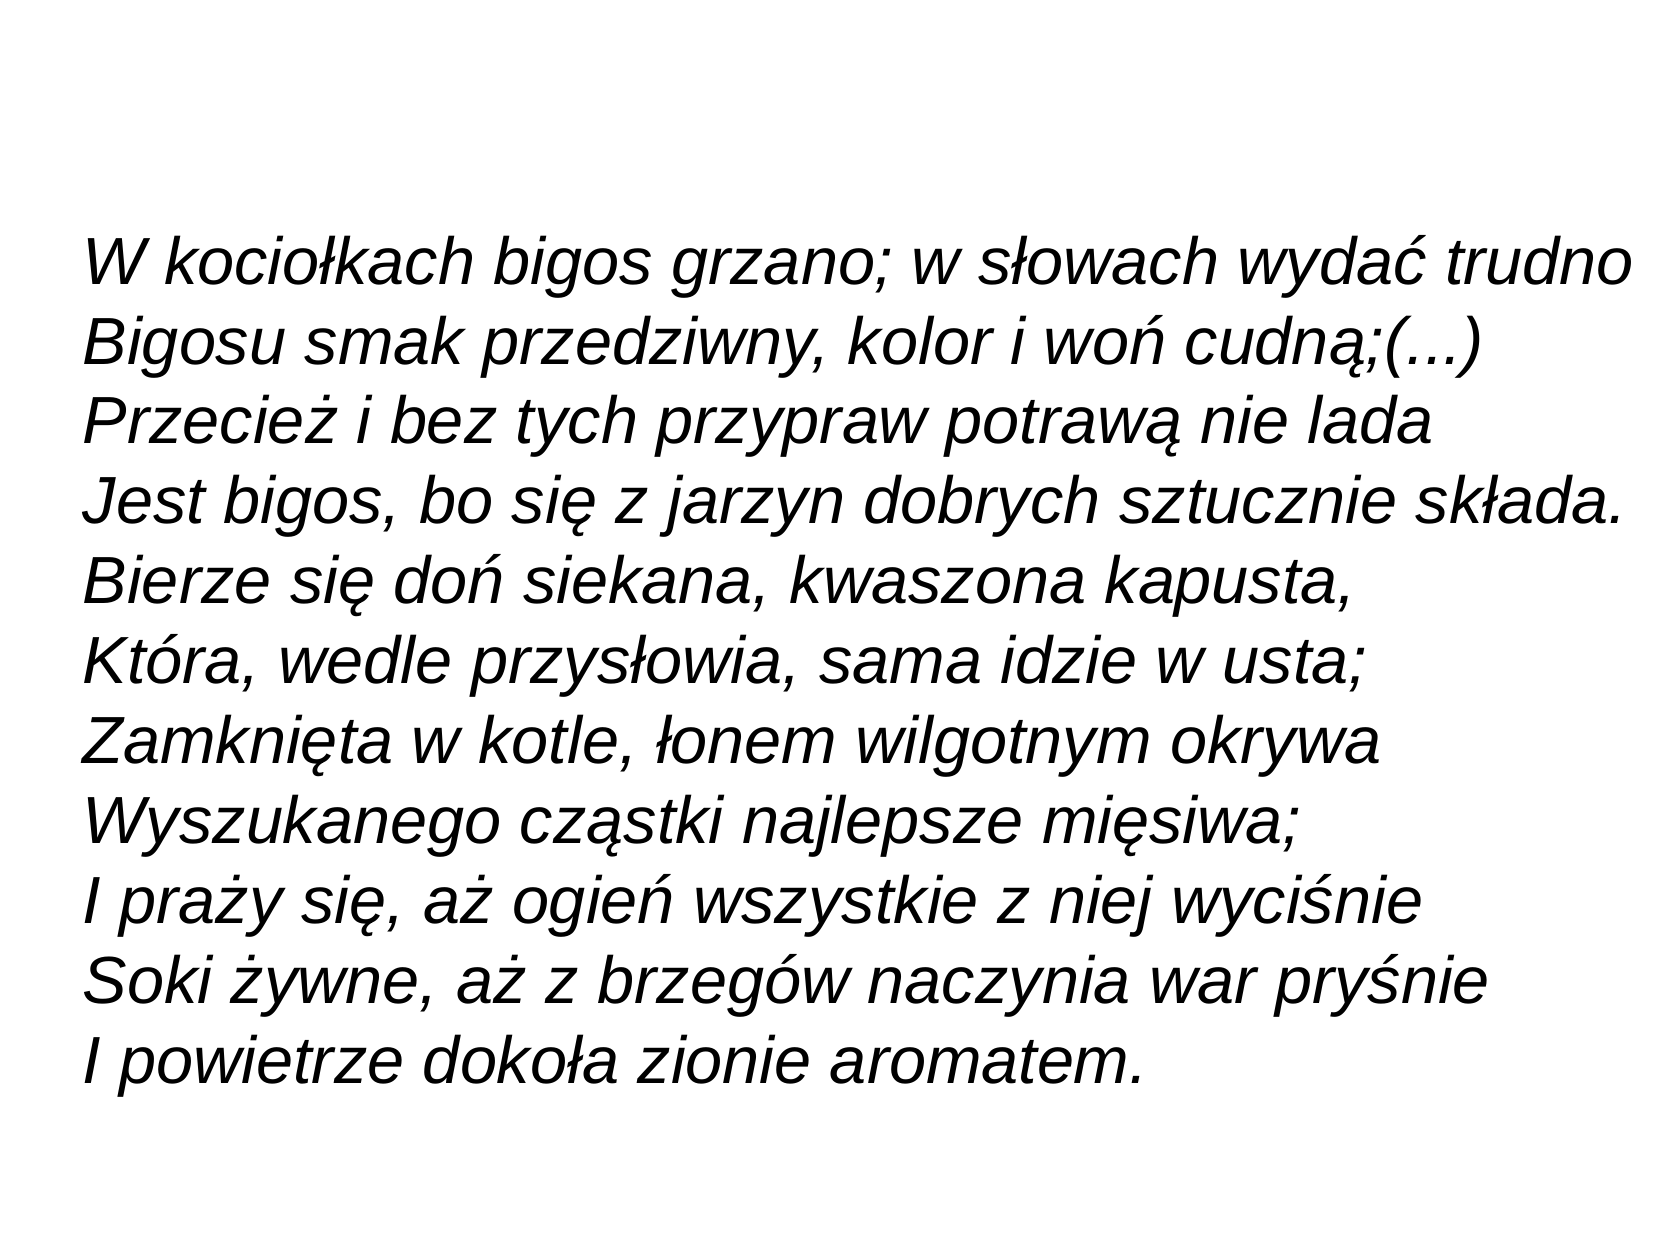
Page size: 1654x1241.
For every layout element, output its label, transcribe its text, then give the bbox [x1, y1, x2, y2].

subtitle W kociołkach bigos grzano; w słowach wydać trudno Bigosu smak przedziwny, kolor i woń cudną;(...) Przecież i bez tych przypraw potrawą nie lada Jest bigos, bo się z jarzyn dobrych sztucznie składa. Bierze się doń siekana, kwaszona kapusta, Która, wedle przysłowia, sama idzie w usta; Zamknięta w kotle, łonem wilgotnym okrywa Wyszukanego cząstki najlepsze mięsiwa; I praży się, aż ogień wszystkie z niej wyciśnie Soki żywne, aż z brzegów naczynia war pryśnie I powietrze dokoła zionie aromatem. [82, 59, 1654, 1241]
